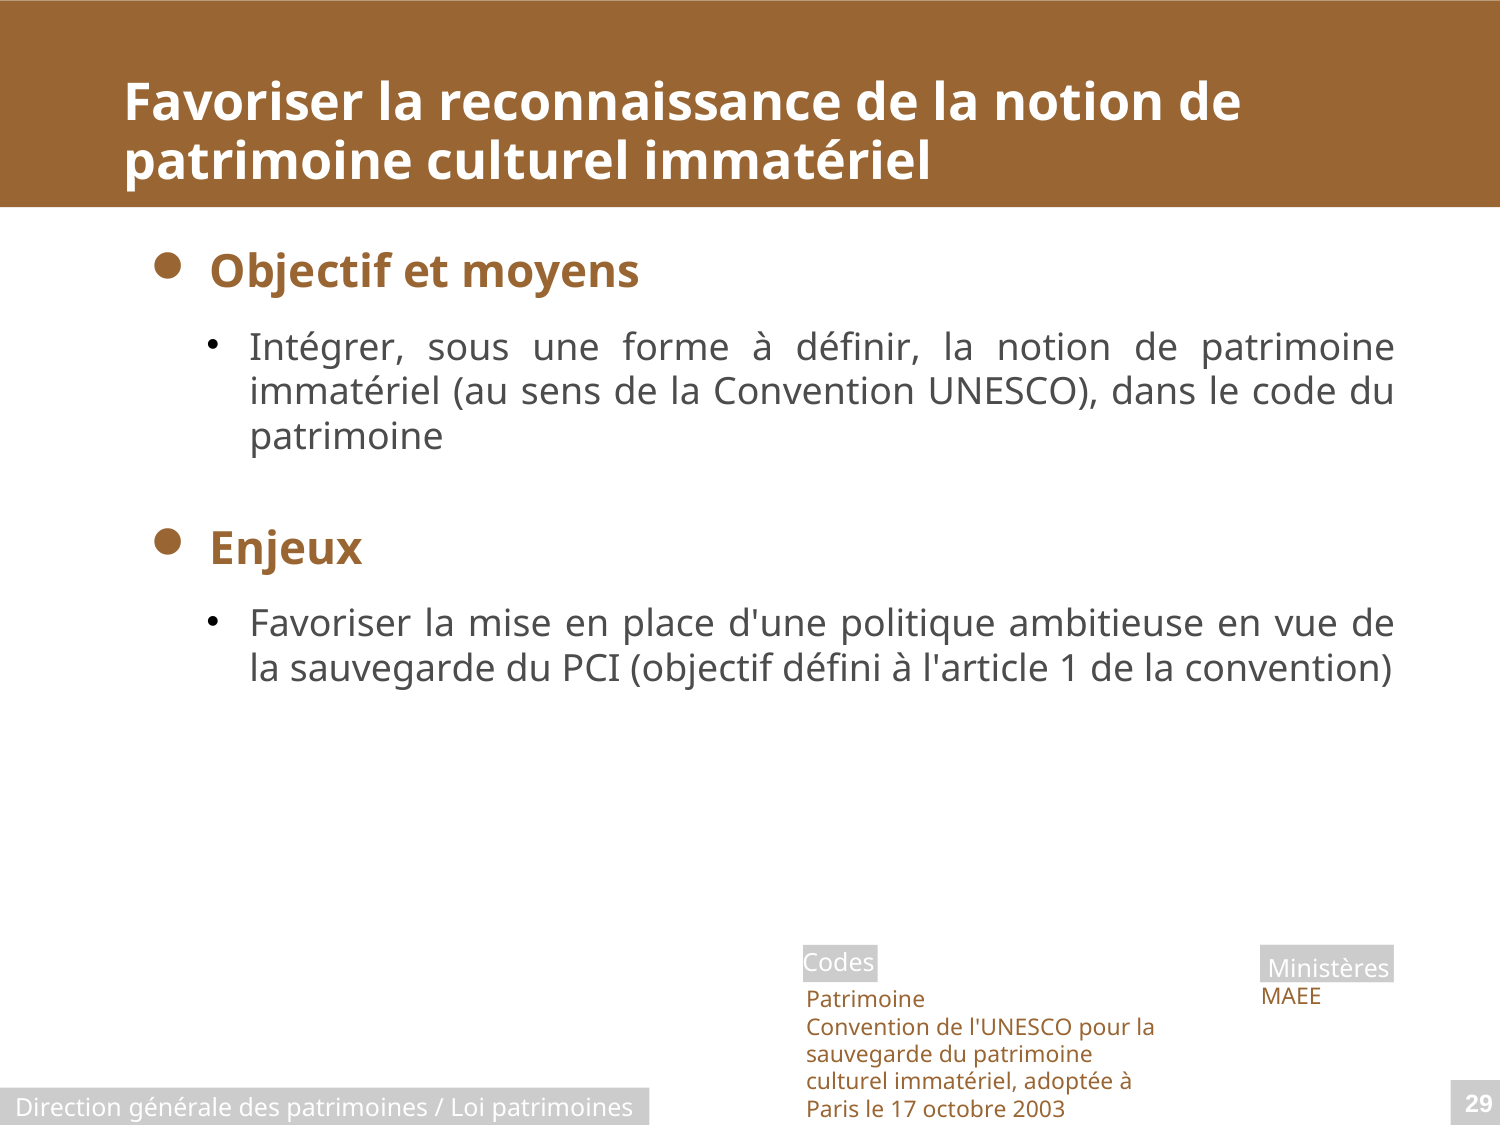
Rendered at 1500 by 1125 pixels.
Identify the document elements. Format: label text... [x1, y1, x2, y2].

text_box Ministères [1251, 944, 1406, 990]
text_box Patrimoine Convention de l'UNESCO pour la sauvegarde du patrimoine culturel immatériel, adoptée à Paris le 17 octobre 2003 [791, 977, 1176, 1125]
text_box Codes [779, 939, 898, 984]
title Favoriser la reconnaissance de la notion de patrimoine culturel immatériel [108, 59, 1388, 199]
text_box MAEE [1246, 974, 1382, 1017]
text_box [0, 0, 1500, 208]
list Objectif et moyens Intégrer, sous une forme à définir, la notion de patrimoine immatériel (au sens de la Convention UNESCO), dans le code du patrimoine Enjeux Favoriser la mise en place d'une politique ambitieuse en vue de la sauvegarde du PCI (objectif défini à l'article 1 de la convention) [29, 236, 1412, 998]
